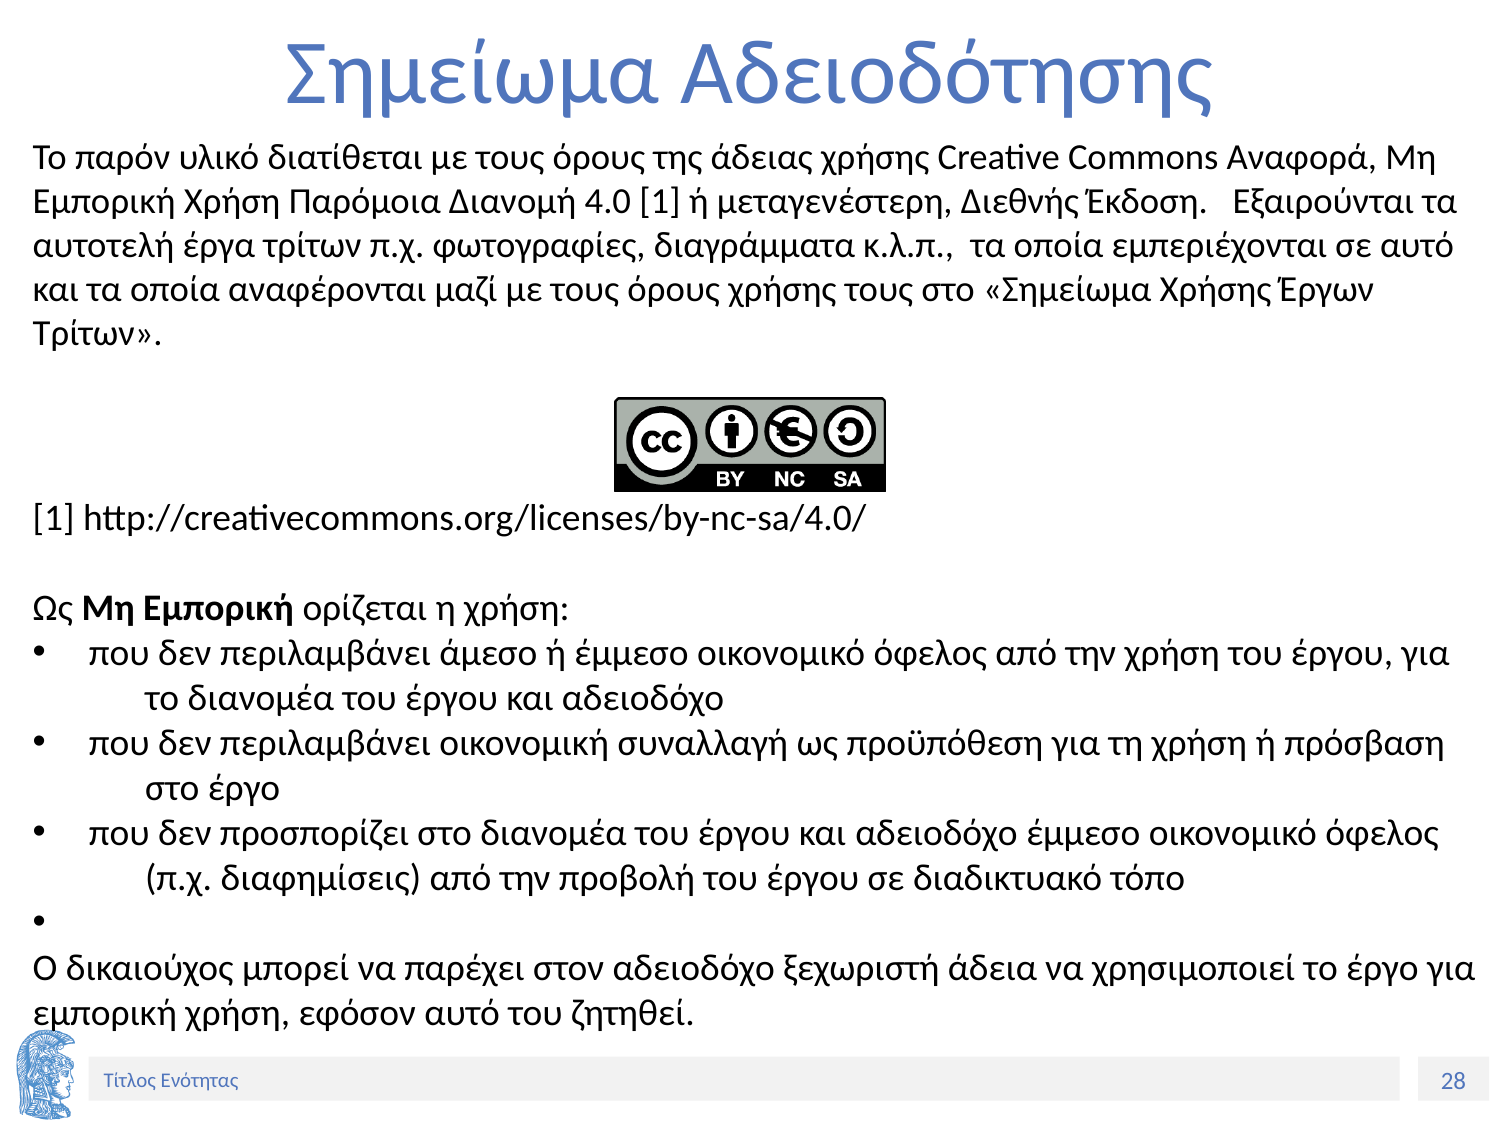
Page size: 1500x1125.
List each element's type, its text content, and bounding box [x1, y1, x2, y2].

picture [614, 397, 886, 479]
list Το παρόν υλικό διατίθεται με τους όρους της άδειας χρήσης Creative Commons Αναφορά, Μη Εμπορική Χρήση Παρόμοια Διανομή 4.0 [1] ή μεταγενέστερη, Διεθνής Έκδοση. Εξαιρούνται τα αυτοτελή έργα τρίτων π.χ. φωτογραφίες, διαγράμματα κ.λ.π., τα οποία εμπεριέχονται σε αυτό και τα οποία αναφέρονται μαζί με τους όρους χρήσης τους στο «Σημείωμα Χρήσης Έργων Τρίτων». [17, 125, 1483, 362]
title Σημείωμα Αδειοδότησης [75, 0, 1426, 125]
text_box [1] http://creativecommons.org/licenses/by-nc-sa/4.0/ Ως Μη Εμπορική ορίζεται η χρήση: που δεν περιλαμβάνει άμεσο ή έμμεσο οικονομικό όφελος από την χρήση του έργου, για το διανομέα του έργου και αδειοδόχο που δεν περιλαμβάνει οικονομική συναλλαγή ως προϋπόθεση για τη χρήση ή πρόσβαση στο έργο που δεν προσπορίζει στο διανομέα του έργου και αδειοδόχο έμμεσο οικονομικό όφελος (π.χ. διαφημίσεις) από την προβολή του έργου σε διαδικτυακό τόπο Ο δικαιούχος μπορεί να παρέχει στον αδειοδόχο ξεχωριστή άδεια να χρησιμοποιεί το έργο για εμπορική χρήση, εφόσον αυτό του ζητηθεί. [17, 479, 1500, 1047]
picture [9, 1026, 81, 1120]
